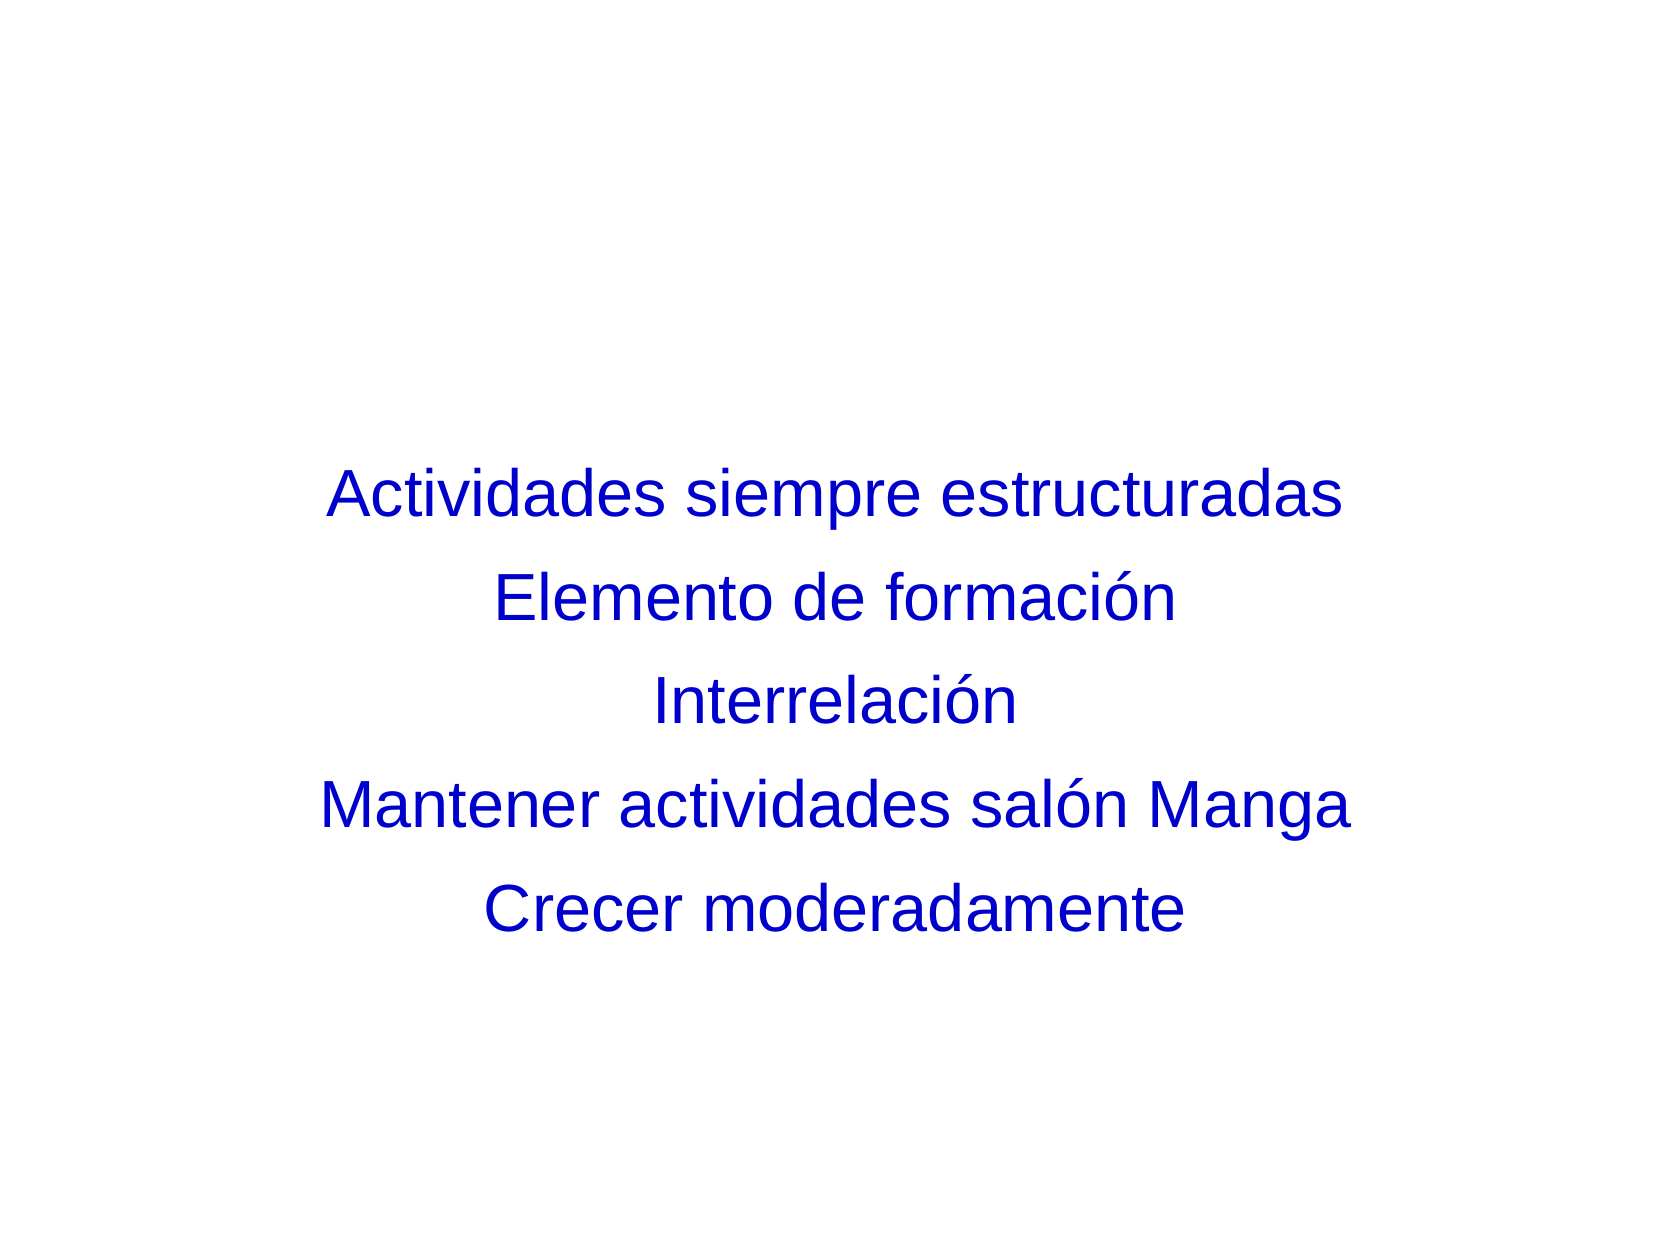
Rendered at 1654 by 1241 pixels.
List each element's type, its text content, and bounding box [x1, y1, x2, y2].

list Actividades siempre estructuradas Elemento de formación Interrelación Mantener actividades salón Manga Crecer moderadamente [82, 290, 1571, 1109]
